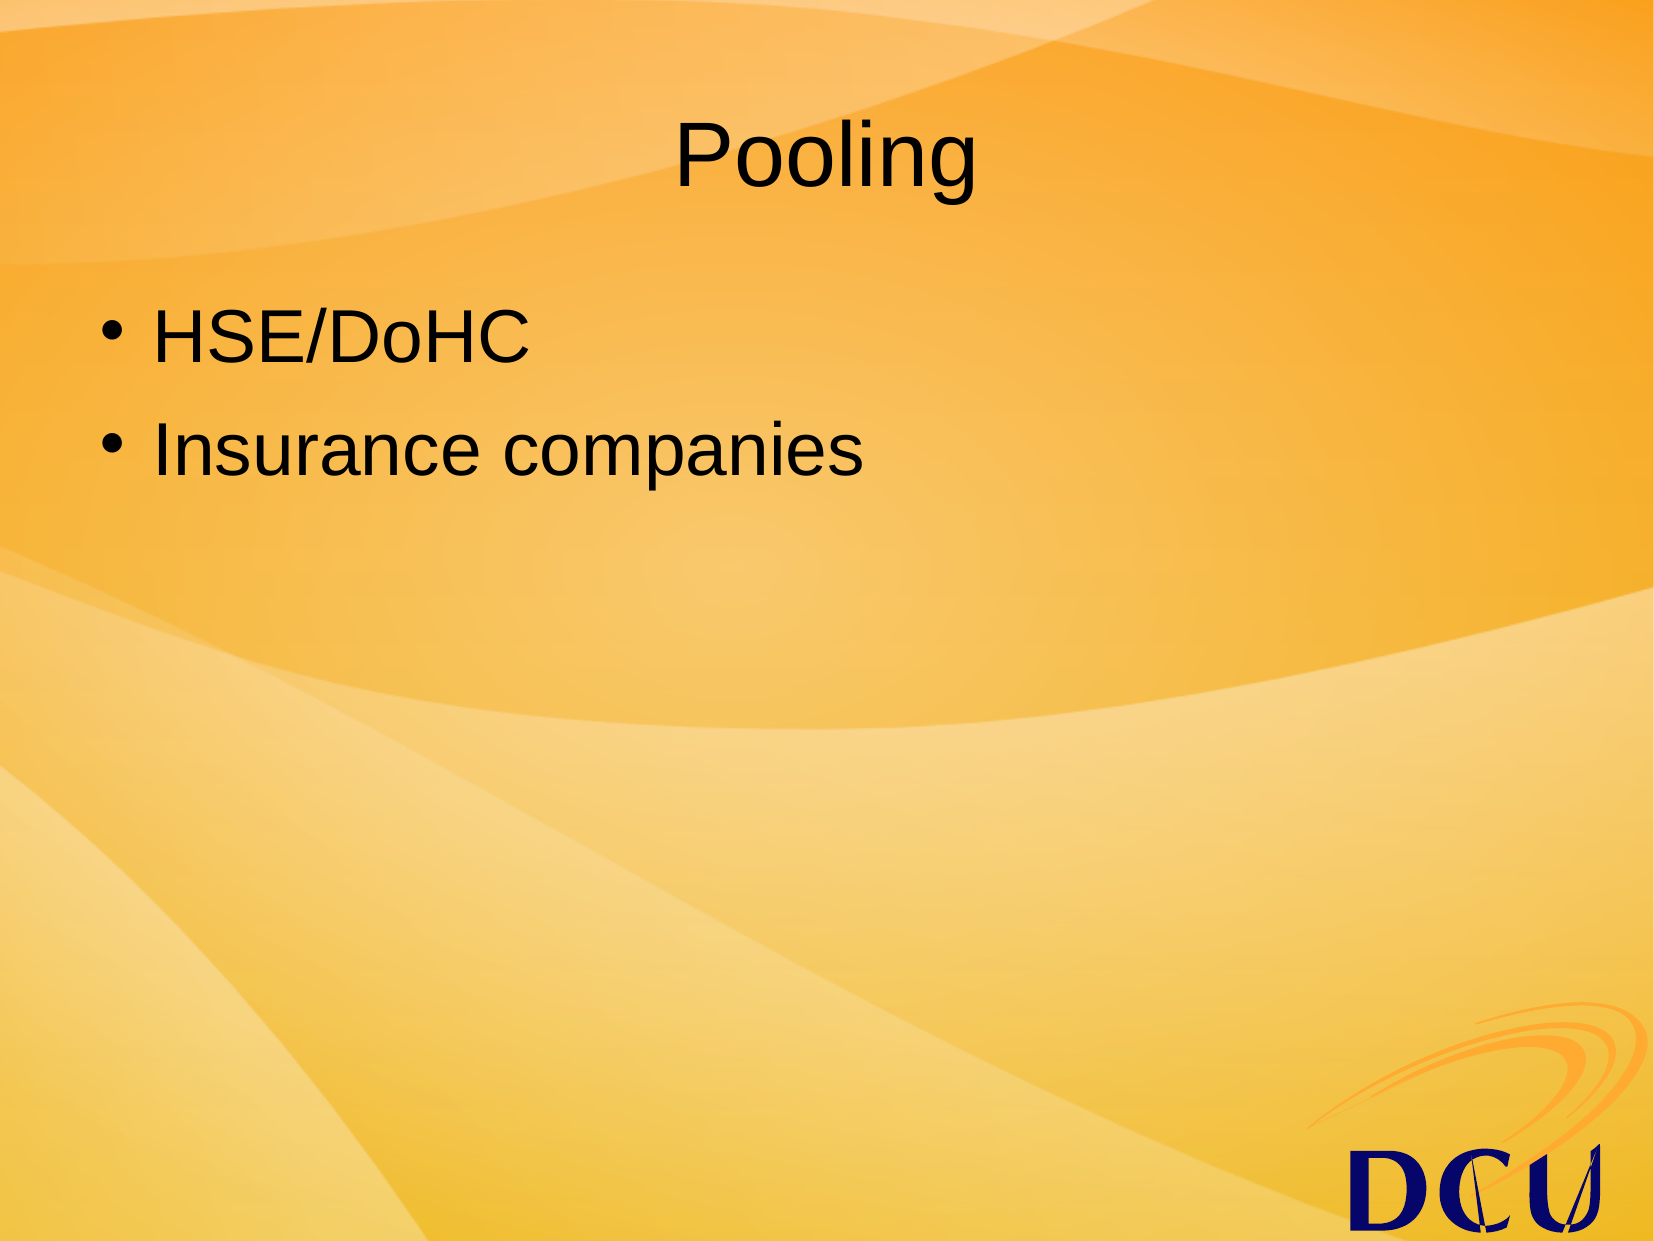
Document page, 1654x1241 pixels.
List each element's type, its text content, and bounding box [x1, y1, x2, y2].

title Pooling [82, 56, 1571, 249]
picture [0, 0, 1654, 1241]
list HSE/DoHC Insurance companies [82, 290, 1571, 1094]
